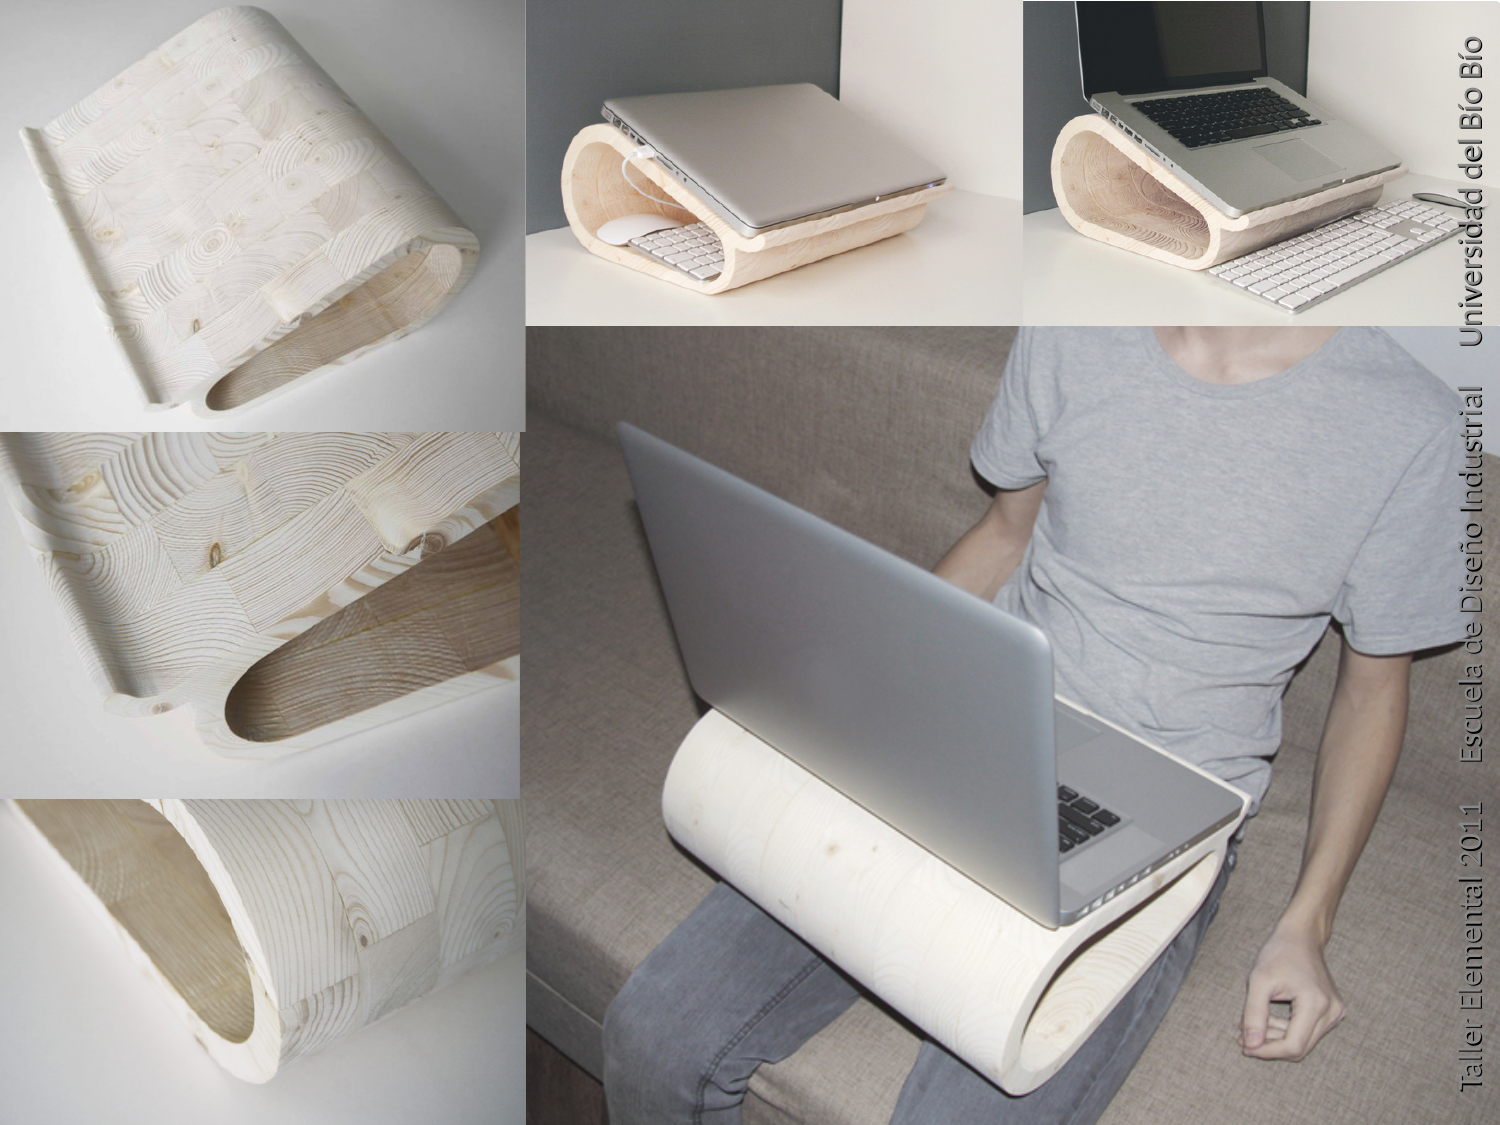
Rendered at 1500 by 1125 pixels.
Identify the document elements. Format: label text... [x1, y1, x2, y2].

text_box Taller Elemental 2011 Escuela de Diseño Industrial Universidad del Bío Bío [1435, 0, 1500, 1106]
picture [0, 0, 1500, 1125]
